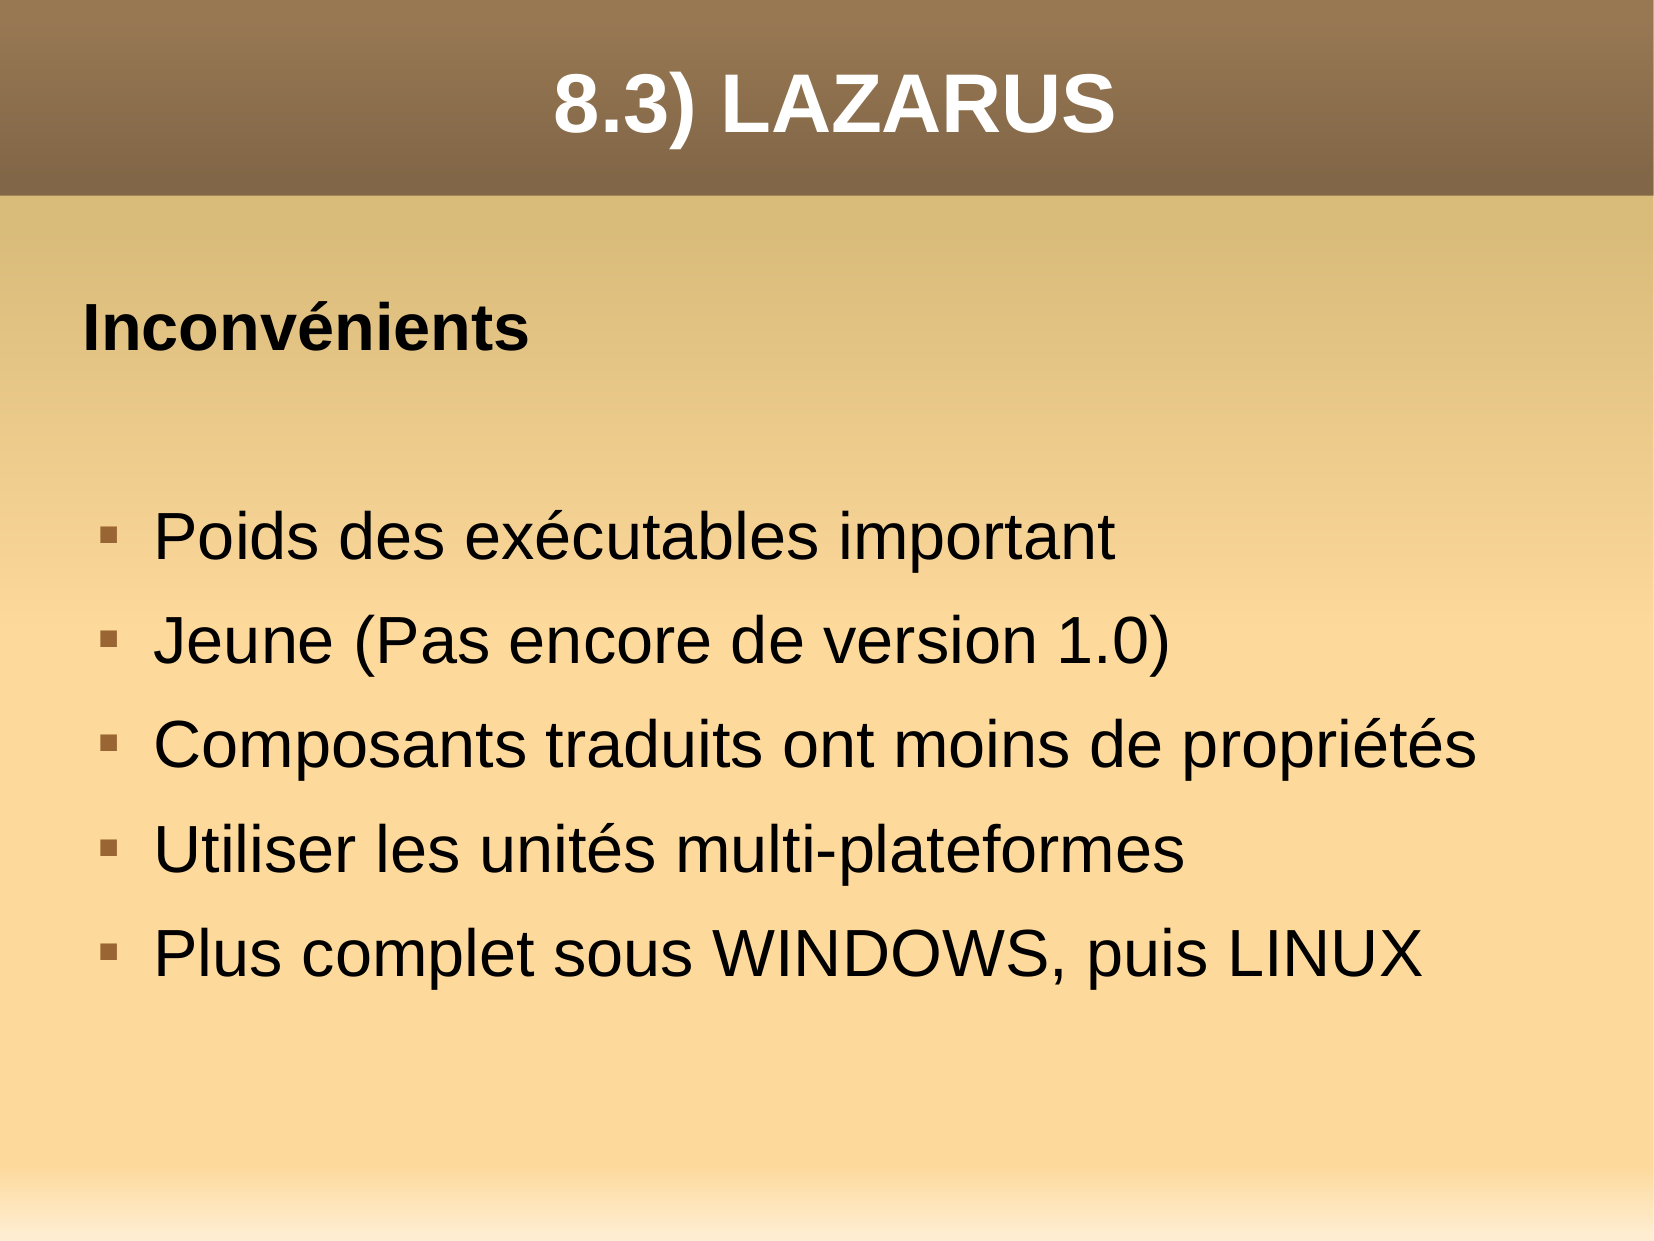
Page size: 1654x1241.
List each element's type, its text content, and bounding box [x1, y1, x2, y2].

title 8.3) LAZARUS [76, 7, 1565, 200]
list Inconvénients Poids des exécutables important Jeune (Pas encore de version 1.0) Composants traduits ont moins de propriétés Utiliser les unités multi-plateformes Plus complet sous WINDOWS, puis LINUX [82, 290, 1571, 1094]
picture [0, 0, 1654, 1241]
